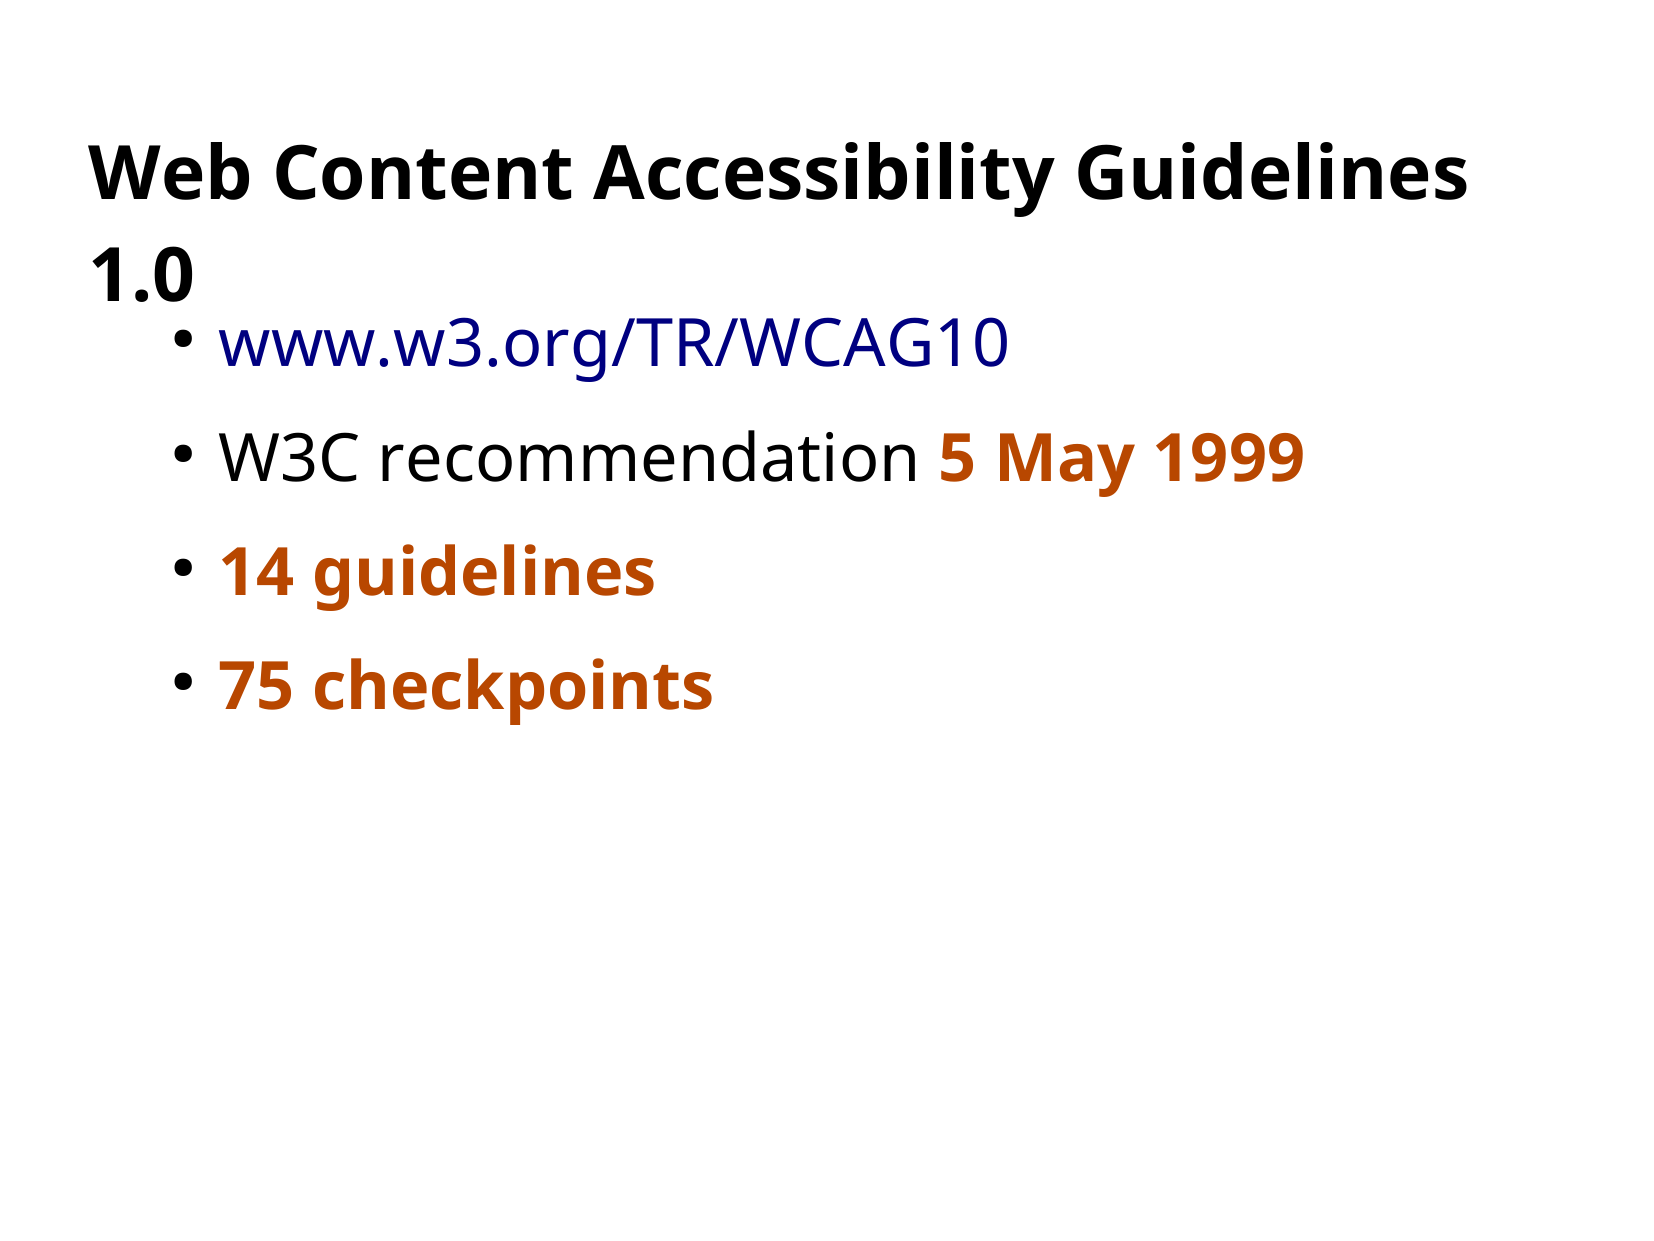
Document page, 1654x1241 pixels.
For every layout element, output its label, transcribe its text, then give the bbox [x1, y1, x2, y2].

list www.w3.org/TR/WCAG10 W3C recommendation 5 May 1999 14 guidelines 75 checkpoints [88, 295, 1565, 1152]
title Web Content Accessibility Guidelines 1.0 [88, 176, 1565, 267]
